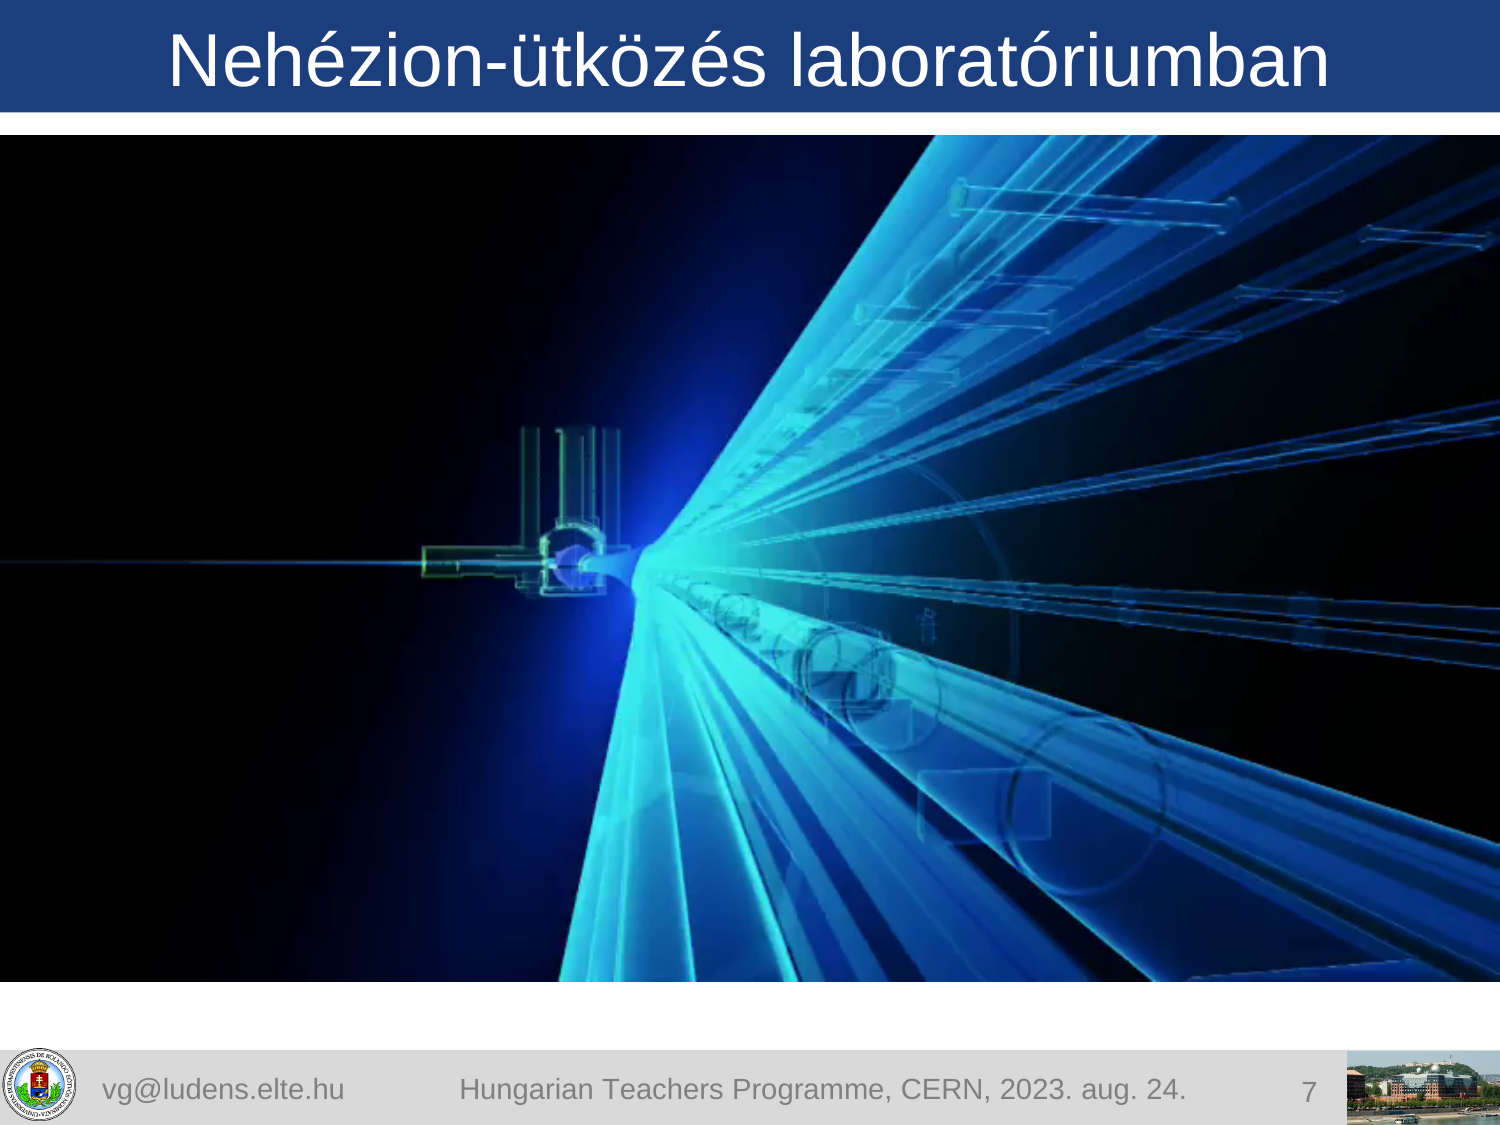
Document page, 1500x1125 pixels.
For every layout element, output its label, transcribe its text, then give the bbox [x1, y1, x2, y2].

picture [2, 1048, 76, 1121]
text_box [0, 135, 1500, 983]
title Nehézion-ütközés laboratóriumban [0, 0, 1500, 113]
picture [1347, 1051, 1500, 1125]
